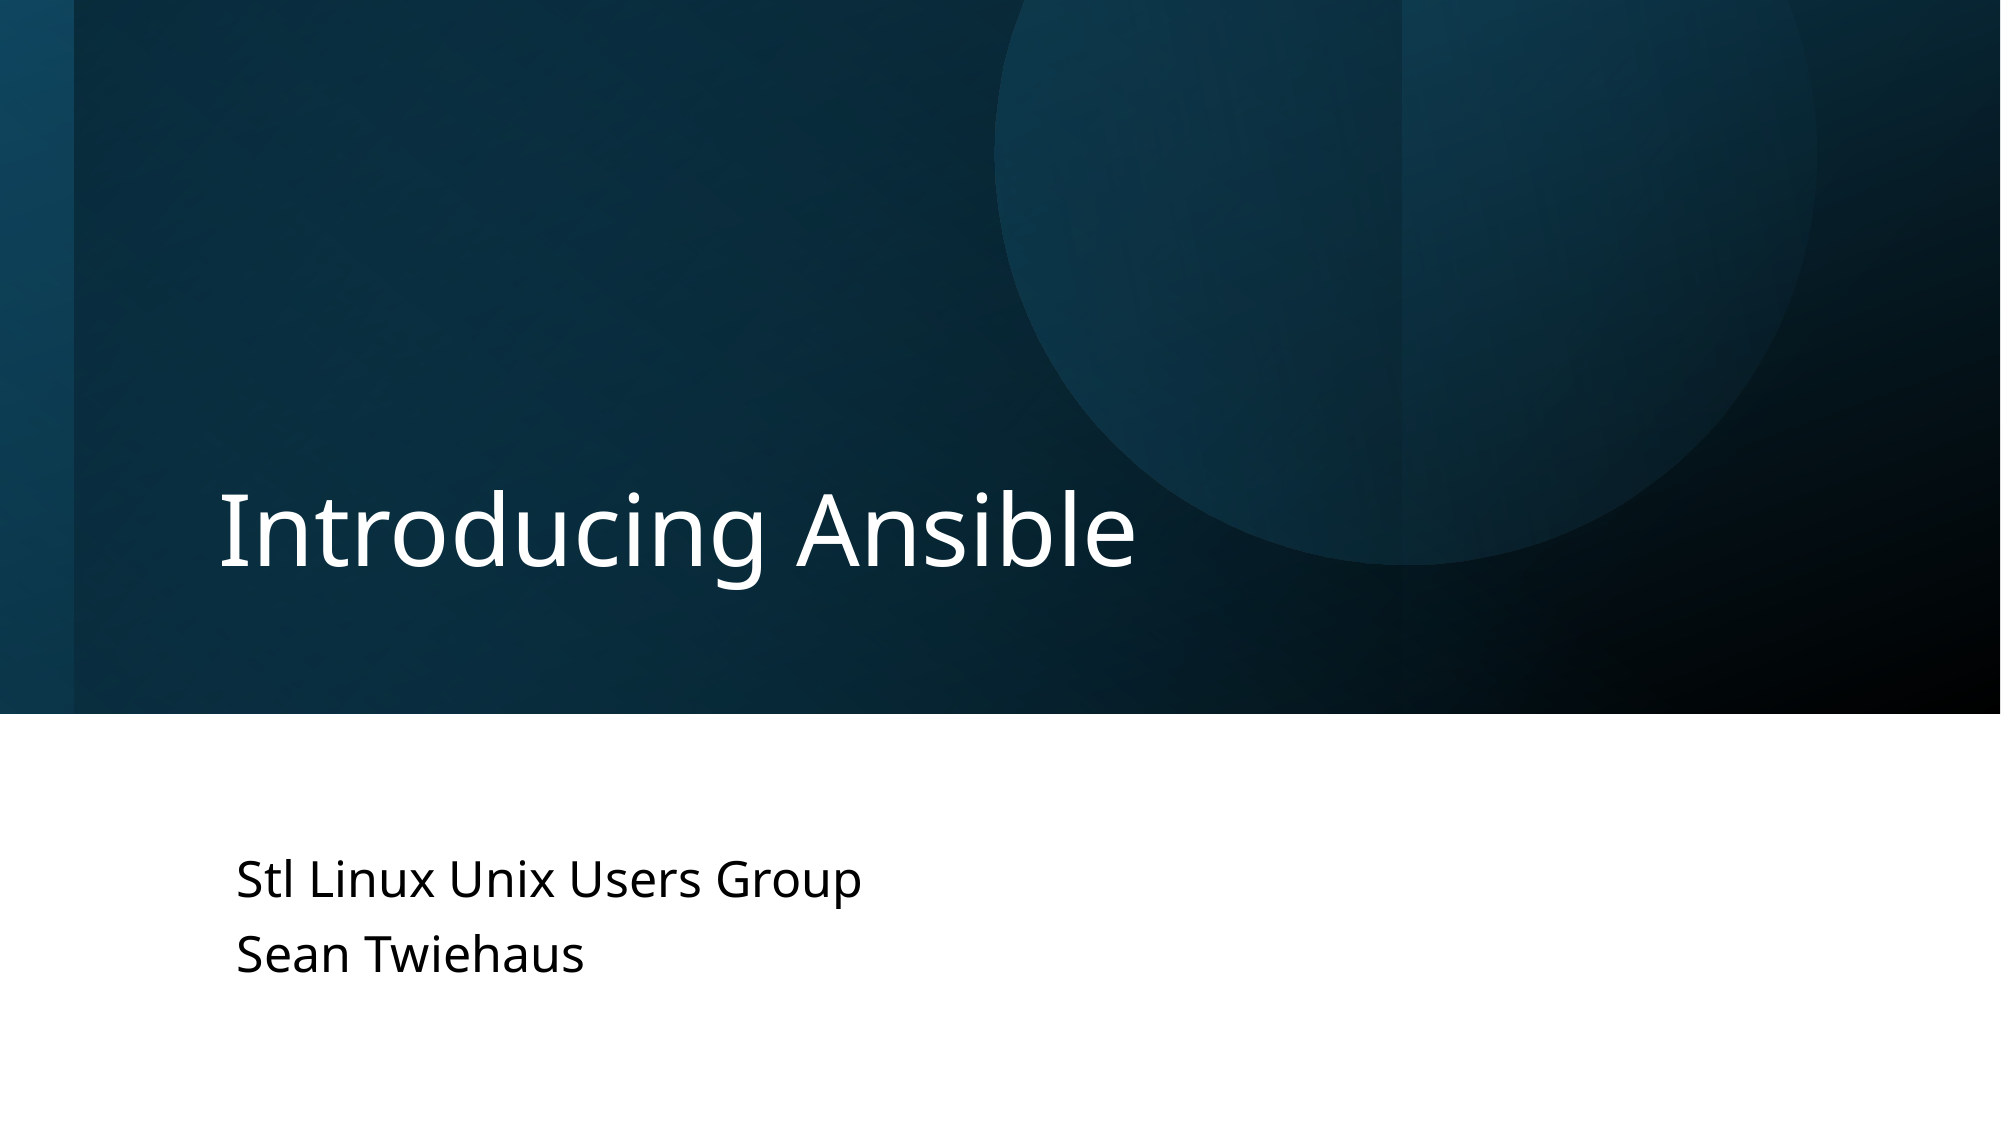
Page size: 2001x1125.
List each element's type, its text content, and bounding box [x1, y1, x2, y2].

subtitle Stl Linux Unix Users Group Sean Twiehaus [221, 799, 1863, 1039]
title Introducing Ansible [203, 114, 1881, 596]
text_box [0, 0, 2000, 714]
